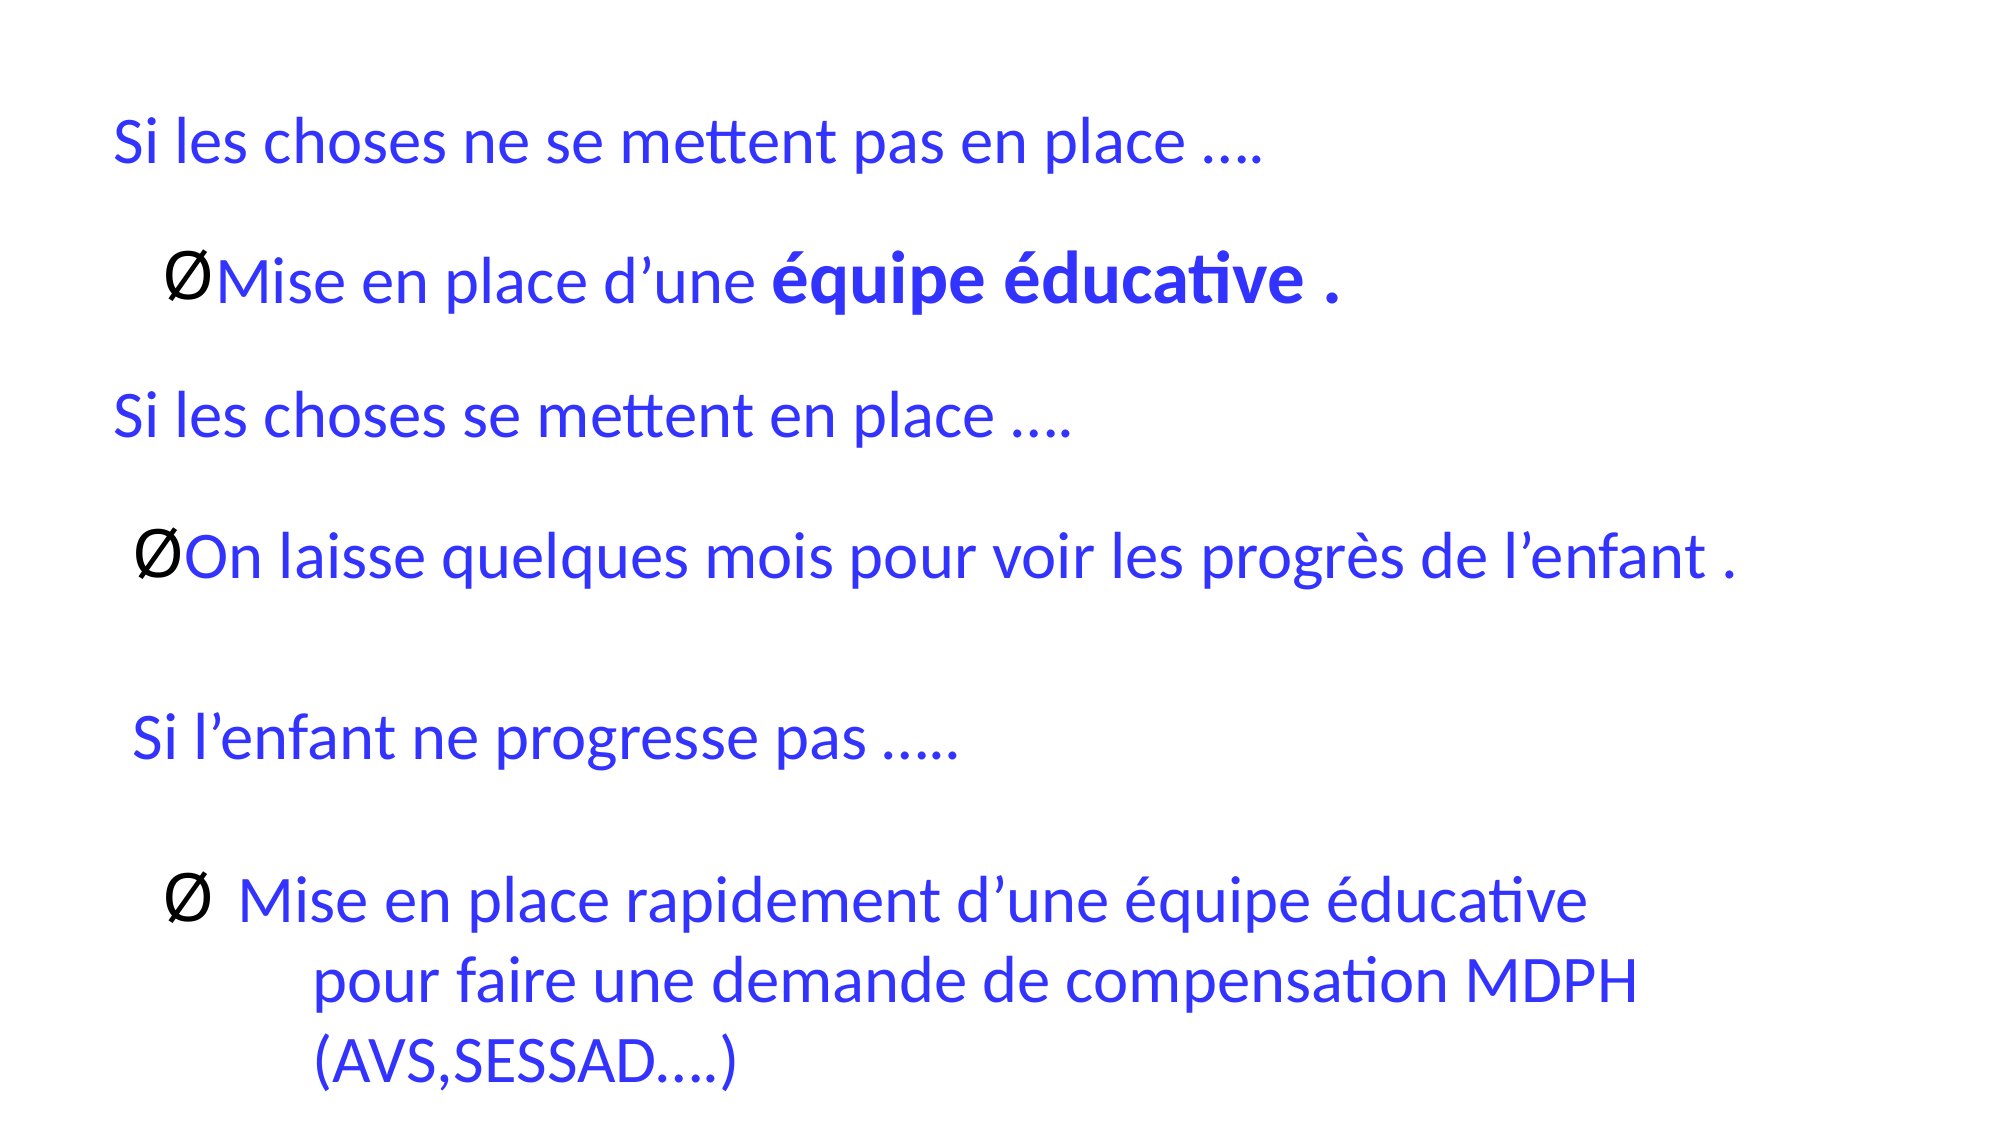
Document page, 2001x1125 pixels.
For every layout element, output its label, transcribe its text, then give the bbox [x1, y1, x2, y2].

text_box On laisse quelques mois pour voir les progrès de l’enfant . [117, 504, 1813, 601]
text_box Mise en place rapidement d’une équipe éducative pour faire une demande de compensation MDPH (AVS,SESSAD….) [147, 848, 1713, 1106]
text_box Si les choses ne se mettent pas en place …. [98, 89, 1729, 186]
text_box Si les choses se mettent en place …. [98, 363, 1406, 459]
text_box Mise en place d’une équipe éducative . [147, 220, 1783, 327]
text_box Si l’enfant ne progresse pas ….. [117, 685, 1476, 782]
